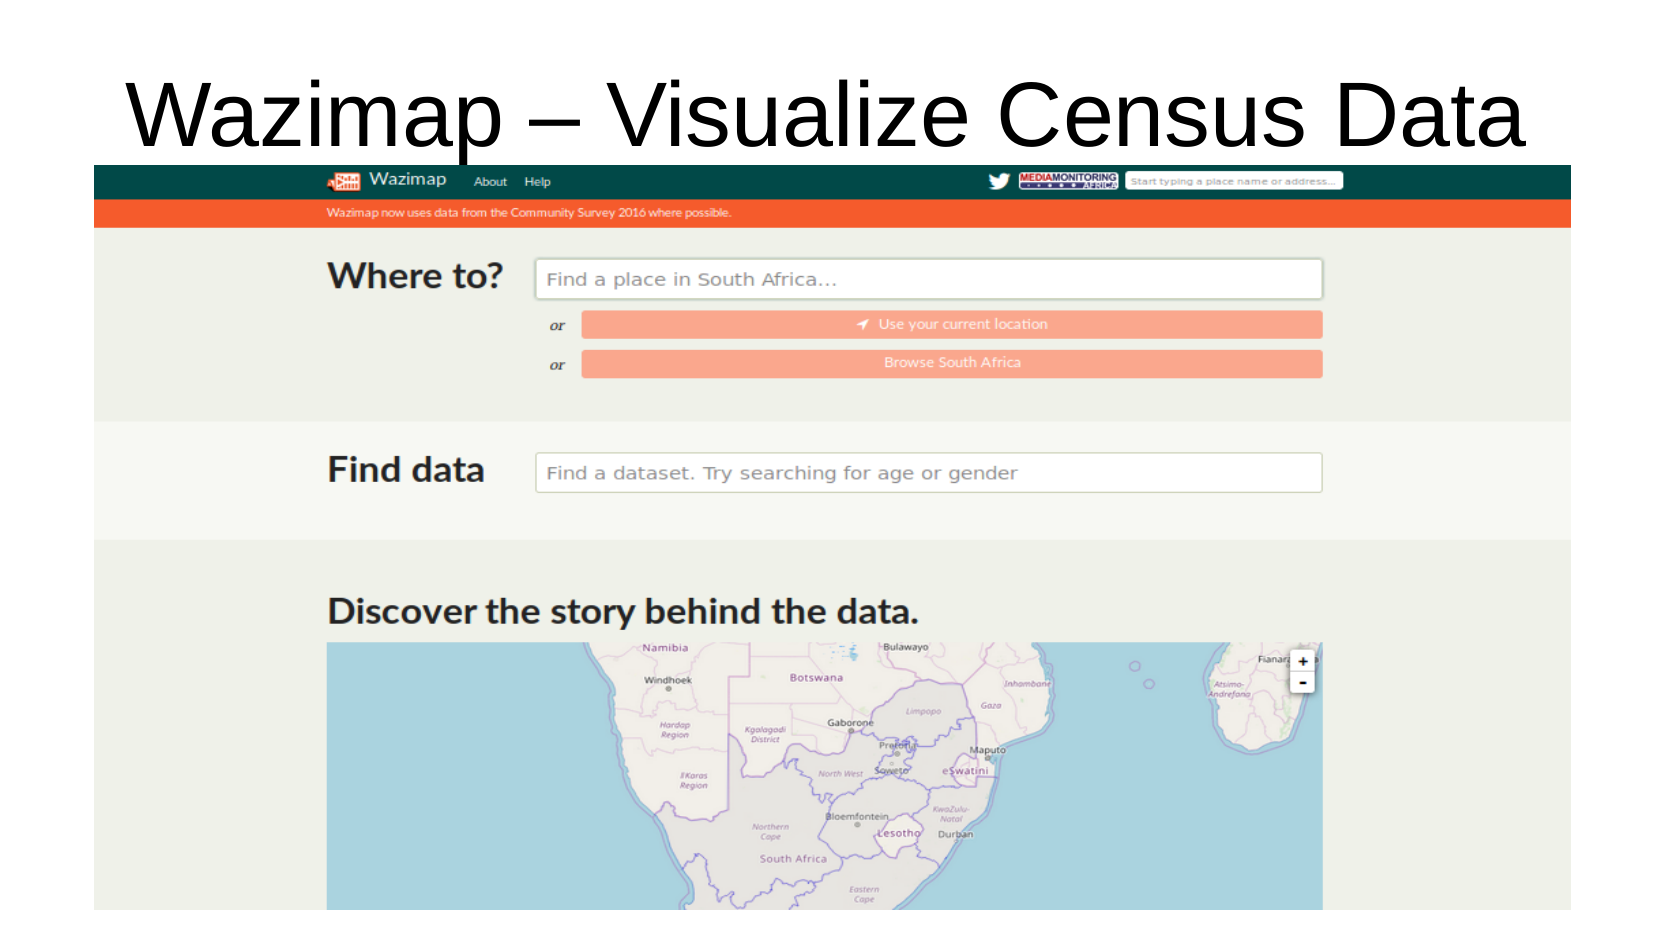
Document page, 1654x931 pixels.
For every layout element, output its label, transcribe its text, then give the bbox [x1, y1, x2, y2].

picture [94, 165, 1571, 910]
title Wazimap – Visualize Census Data [82, 37, 1571, 193]
